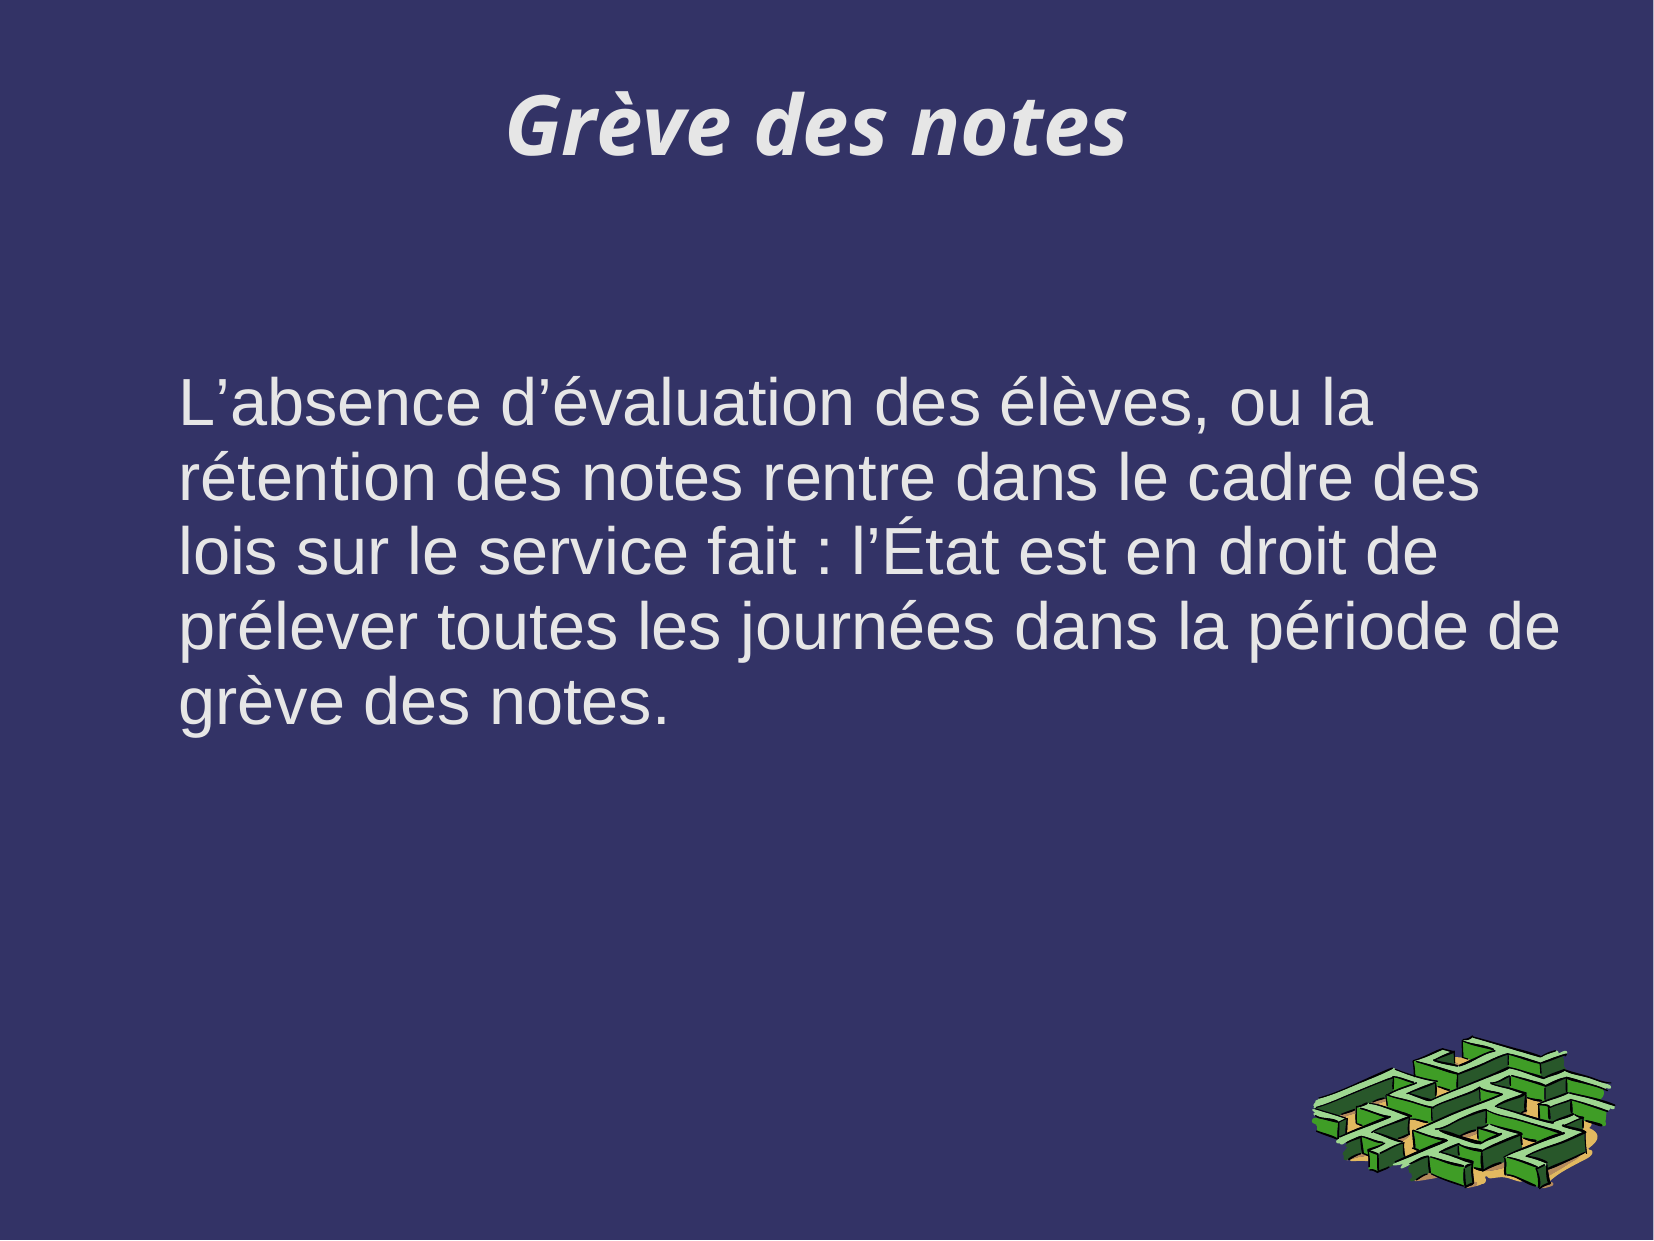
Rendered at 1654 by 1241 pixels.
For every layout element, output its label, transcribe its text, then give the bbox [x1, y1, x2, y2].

list L’absence d’évaluation des élèves, ou la rétention des notes rentre dans le cadre des lois sur le service fait : l’État est en droit de prélever toutes les journées dans la période de grève des notes. [178, 364, 1570, 1132]
title Grève des notes [121, 26, 1534, 219]
